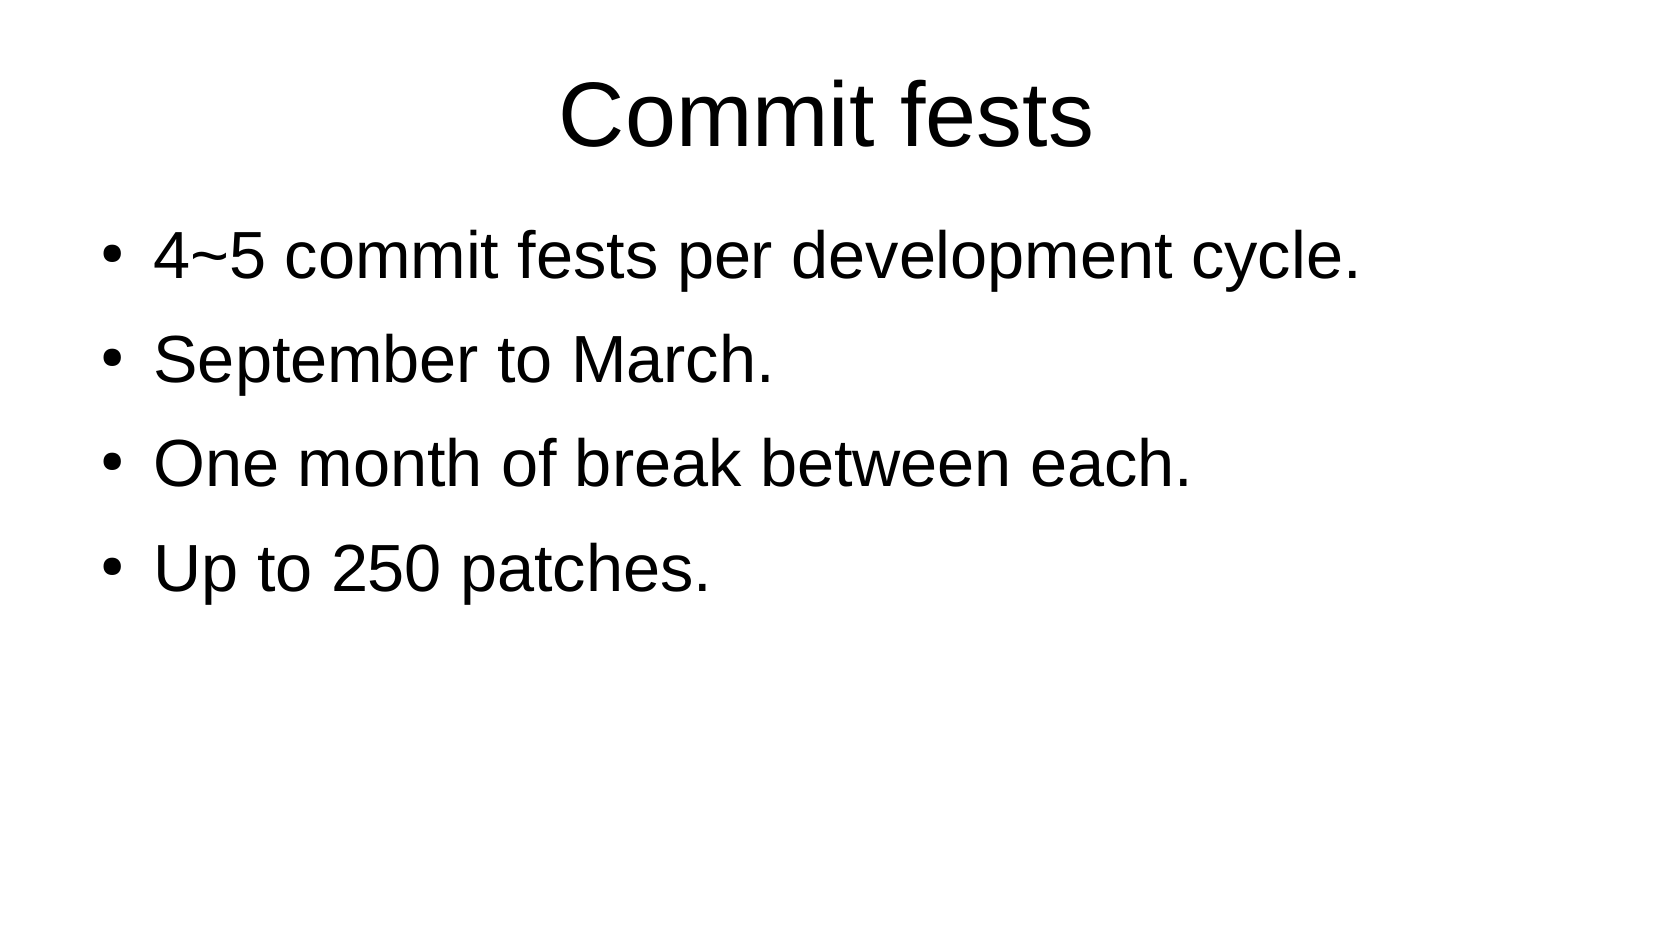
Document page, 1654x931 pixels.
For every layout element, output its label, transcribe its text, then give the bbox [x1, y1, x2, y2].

list 4~5 commit fests per development cycle. September to March. One month of break between each. Up to 250 patches. [82, 217, 1571, 758]
title Commit fests [82, 37, 1571, 193]
